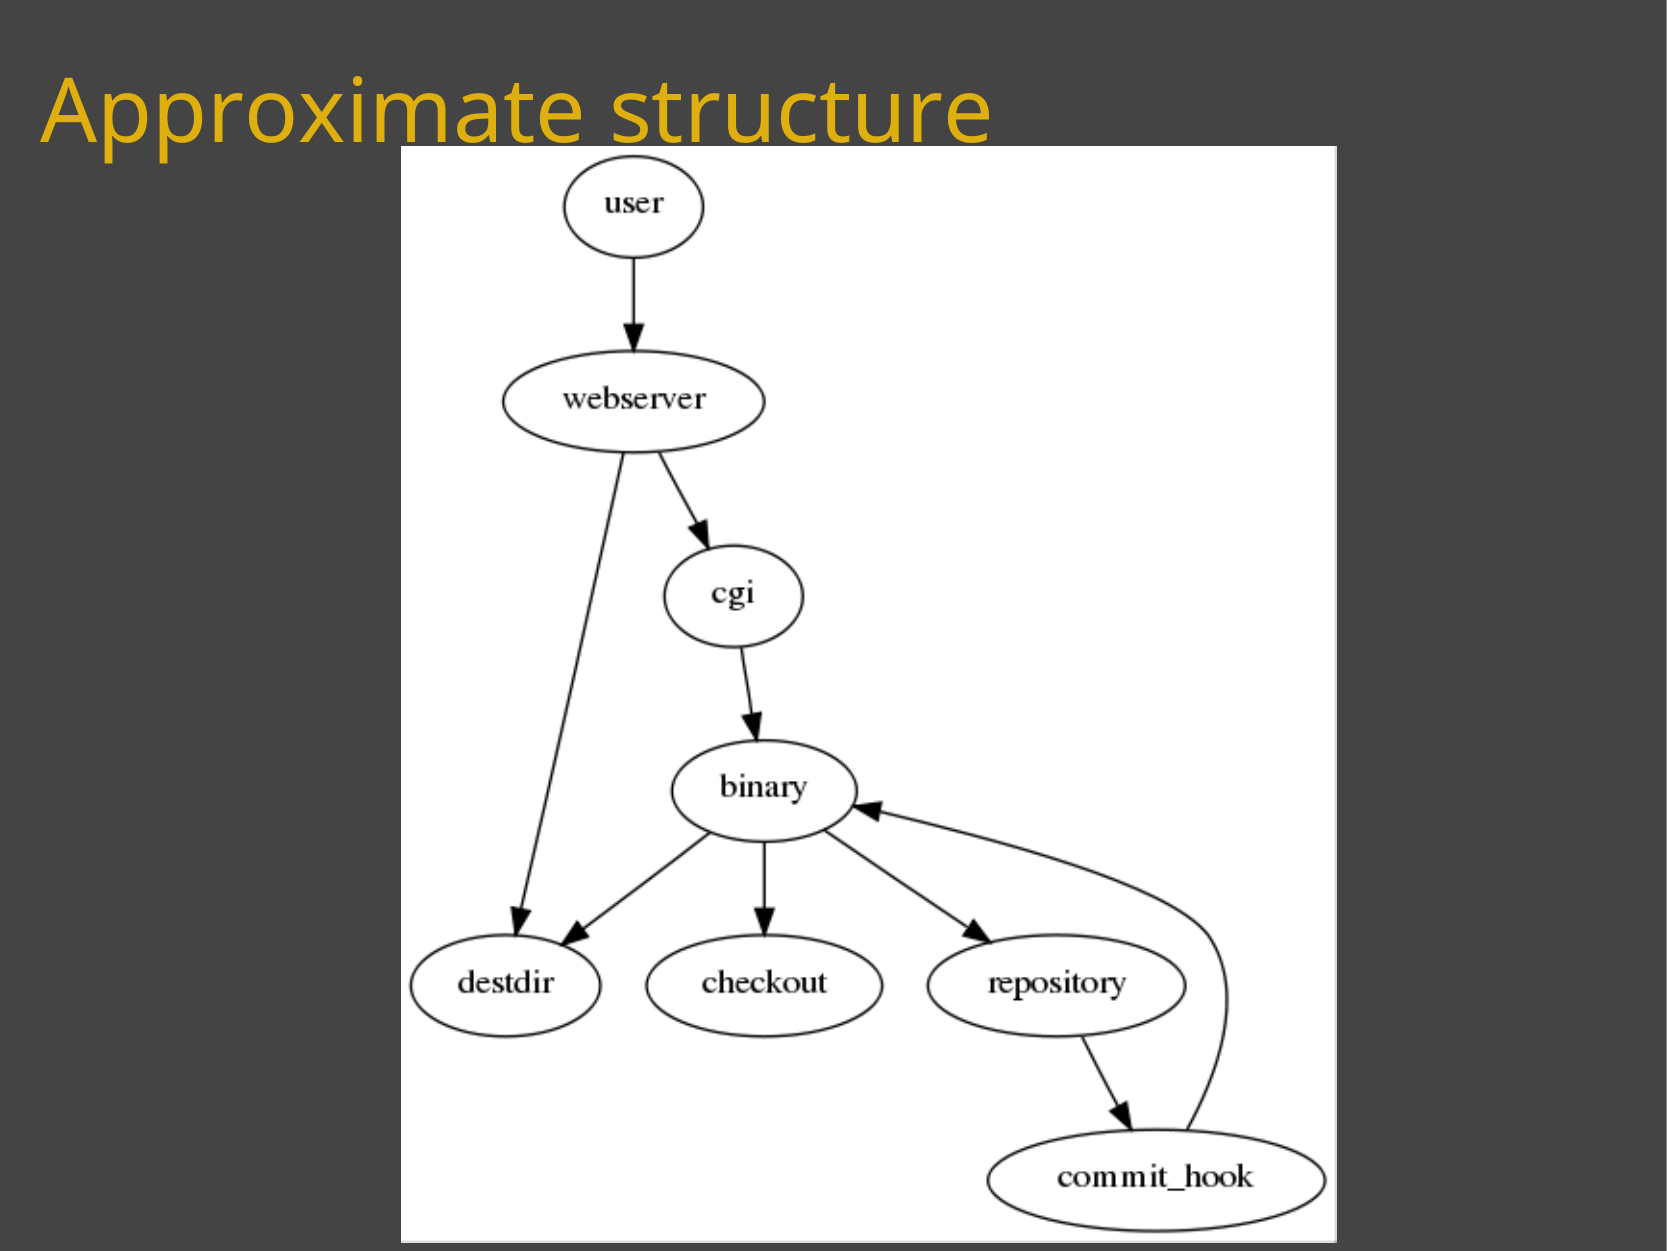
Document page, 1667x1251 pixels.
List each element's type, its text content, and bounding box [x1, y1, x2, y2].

picture [0, 0, 1667, 1251]
title Approximate structure [40, 50, 1627, 201]
